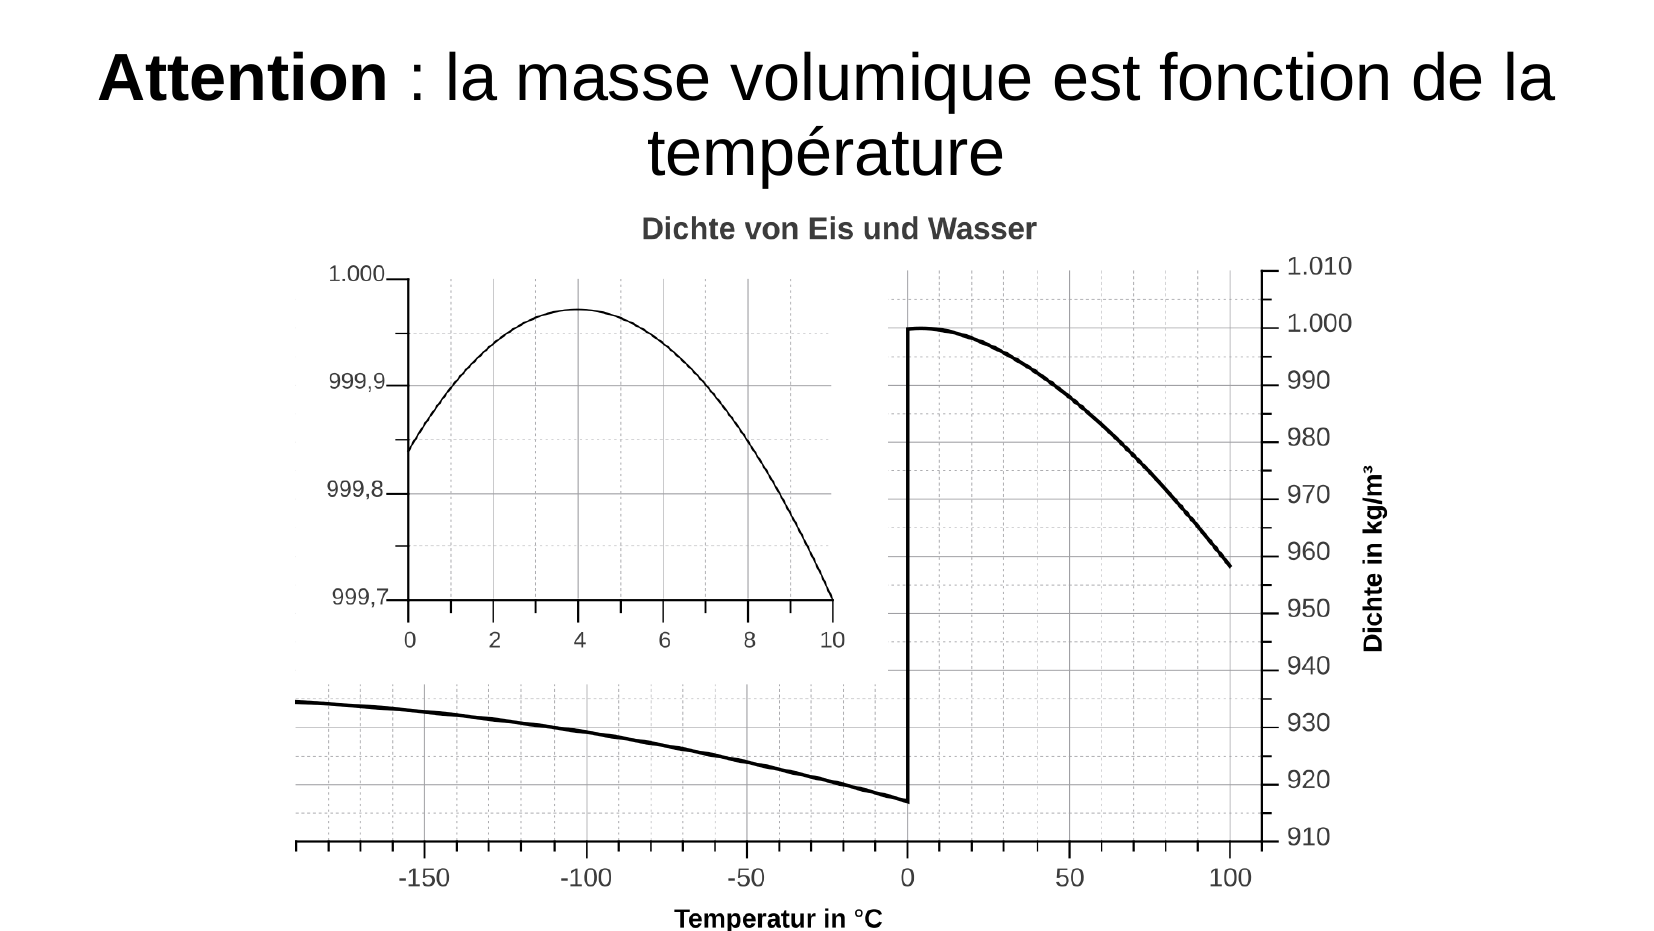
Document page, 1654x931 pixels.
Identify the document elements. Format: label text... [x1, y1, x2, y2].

picture [295, 210, 1388, 931]
subtitle Attention : la masse volumique est fonction de la température [82, 40, 1571, 190]
